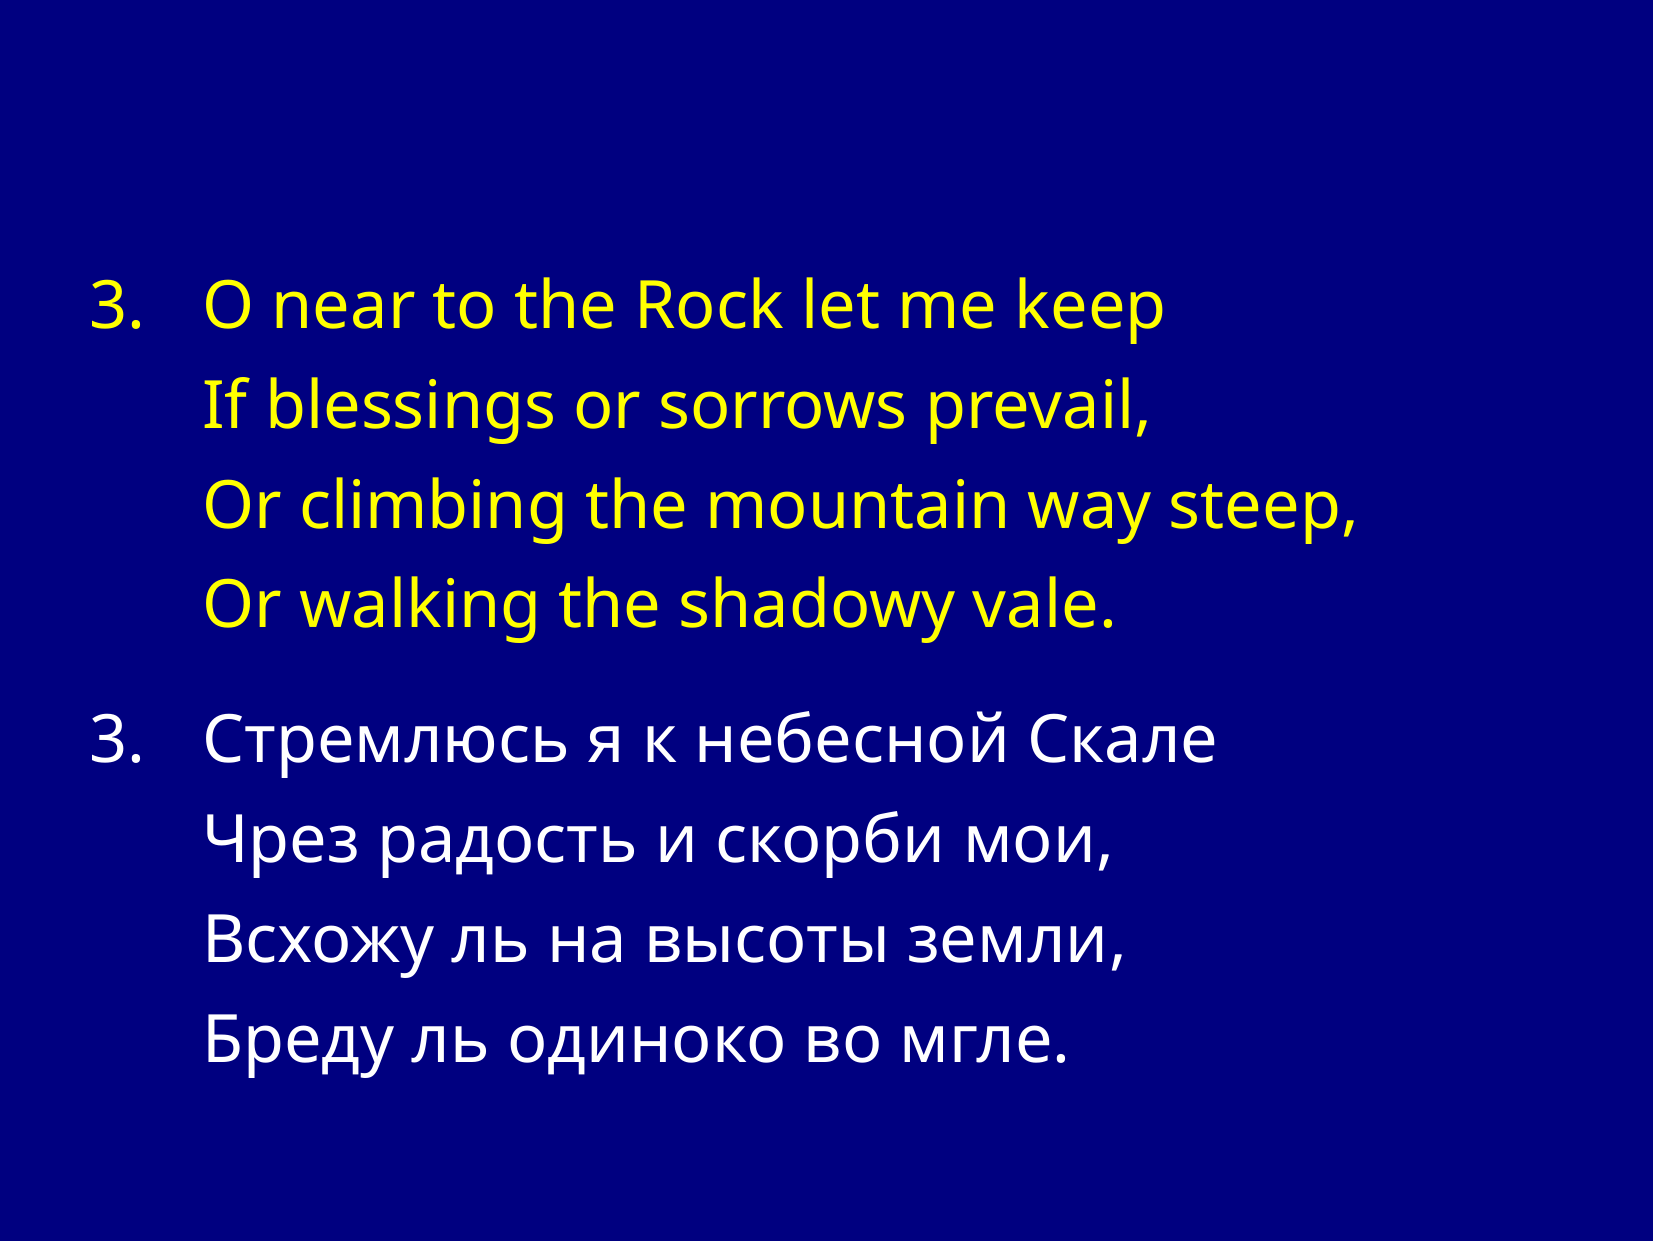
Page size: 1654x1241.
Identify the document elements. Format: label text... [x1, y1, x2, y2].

text_box 3. O near to the Rock let me keep If blessings or sorrows prevail, Or climbing the mountain way steep, Or walking the shadowy vale. [75, 150, 1576, 638]
text_box 3. Стремлюсь я к небесной Скале Чрез радость и скорби мои, Всхожу ль на высоты земли, Бреду ль одиноко во мгле. [75, 675, 1576, 1163]
